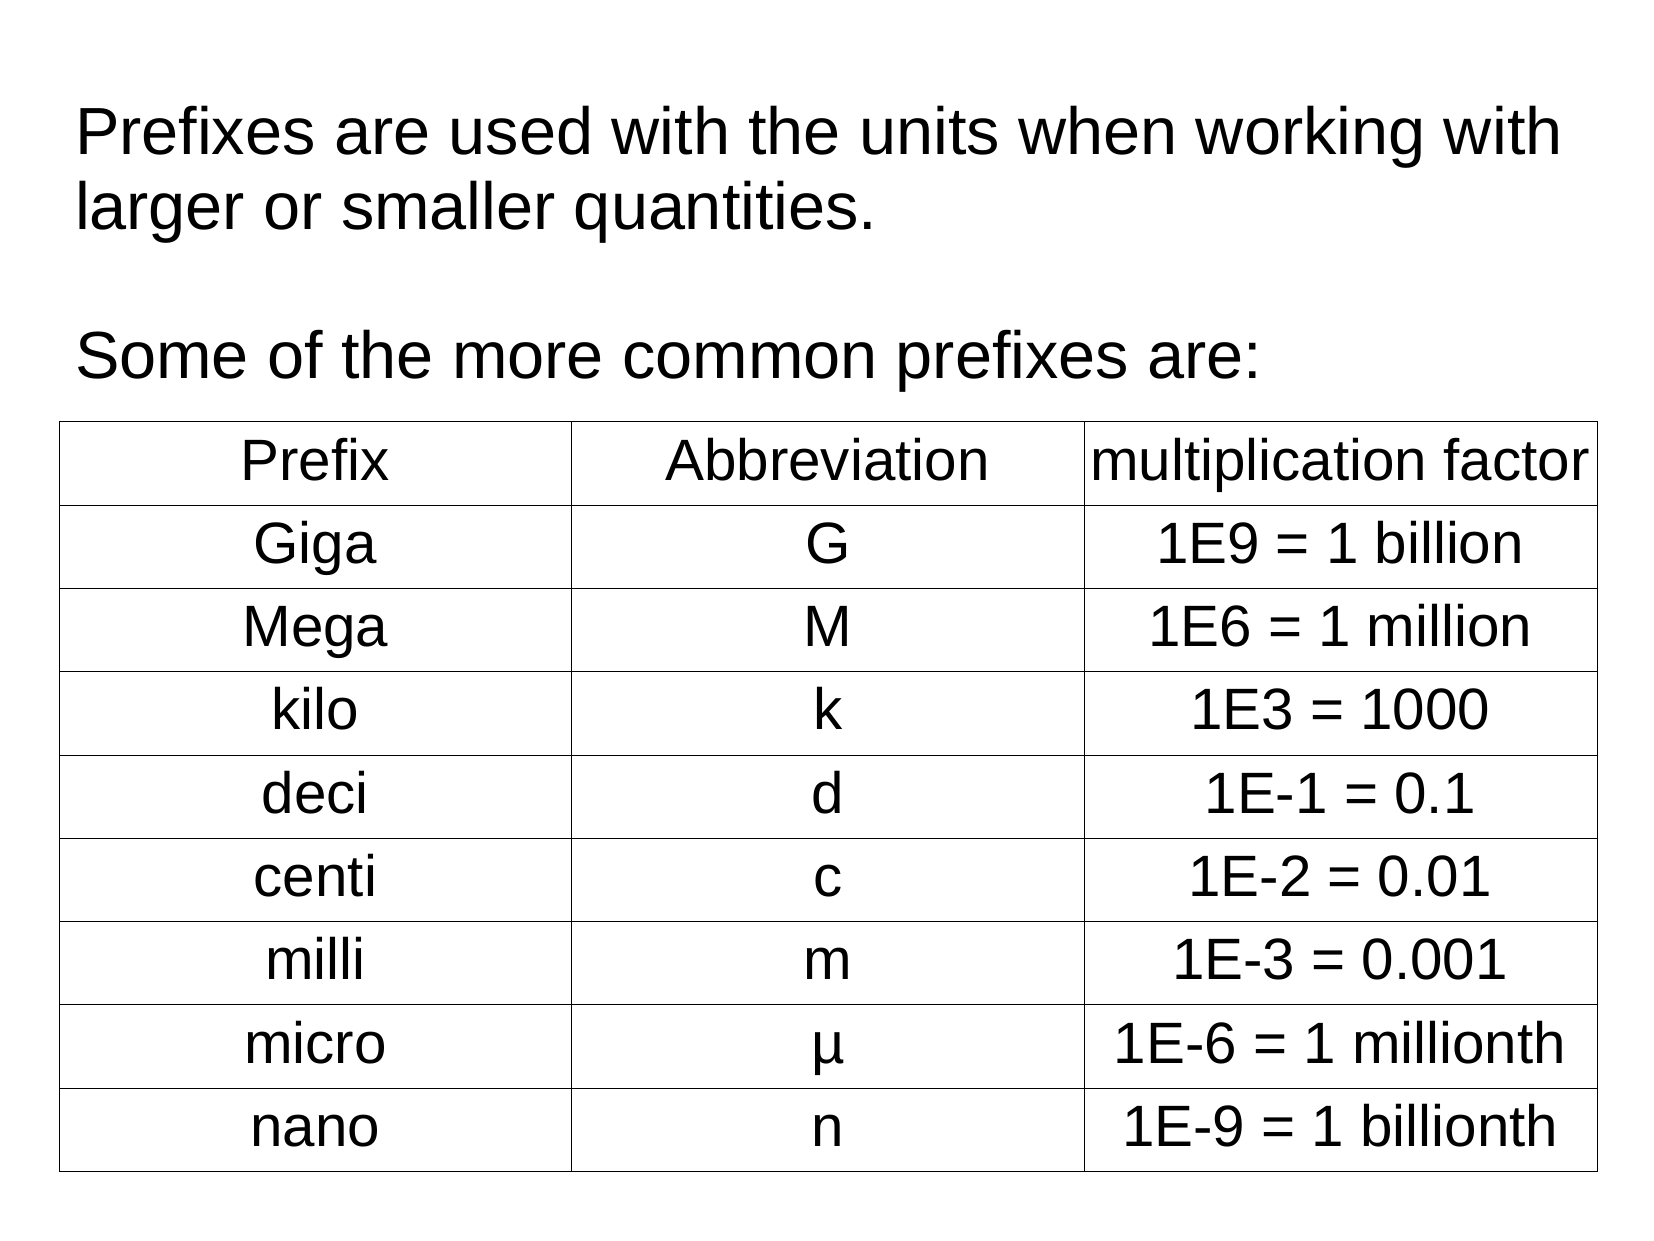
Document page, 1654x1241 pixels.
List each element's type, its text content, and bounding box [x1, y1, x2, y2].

table_cell 1E-3 = 0.001 [1085, 922, 1597, 1004]
table_cell n [572, 1089, 1084, 1171]
table_cell d [572, 756, 1084, 838]
table_cell milli [60, 922, 571, 1004]
table_cell 1E-2 = 0.01 [1085, 839, 1597, 921]
table_cell kilo [60, 672, 571, 755]
table_cell Giga [60, 506, 571, 588]
table_cell m [572, 922, 1084, 1004]
table_cell 1E9 = 1 billion [1085, 506, 1597, 588]
table_cell c [572, 839, 1084, 921]
table_cell M [572, 589, 1084, 671]
table_cell µ [572, 1005, 1084, 1088]
table_cell k [572, 672, 1084, 755]
table_cell nano [60, 1089, 571, 1171]
table_cell G [572, 506, 1084, 588]
subtitle Prefixes are used with the units when working with larger or smaller quantities. Some of the more common prefixes are: [75, 75, 1601, 413]
table_cell 1E-1 = 0.1 [1085, 756, 1597, 838]
table_cell Mega [60, 589, 571, 671]
table_cell micro [60, 1005, 571, 1088]
table_cell deci [60, 756, 571, 838]
table_cell centi [60, 839, 571, 921]
table_cell 1E-6 = 1 millionth [1085, 1005, 1597, 1088]
table_cell 1E6 = 1 million [1085, 589, 1597, 671]
table_header Prefix [60, 422, 571, 505]
table_cell 1E-9 = 1 billionth [1085, 1089, 1597, 1171]
table_header Abbreviation [572, 422, 1084, 505]
table_header multiplication factor [1085, 422, 1597, 505]
table_cell 1E3 = 1000 [1085, 672, 1597, 755]
